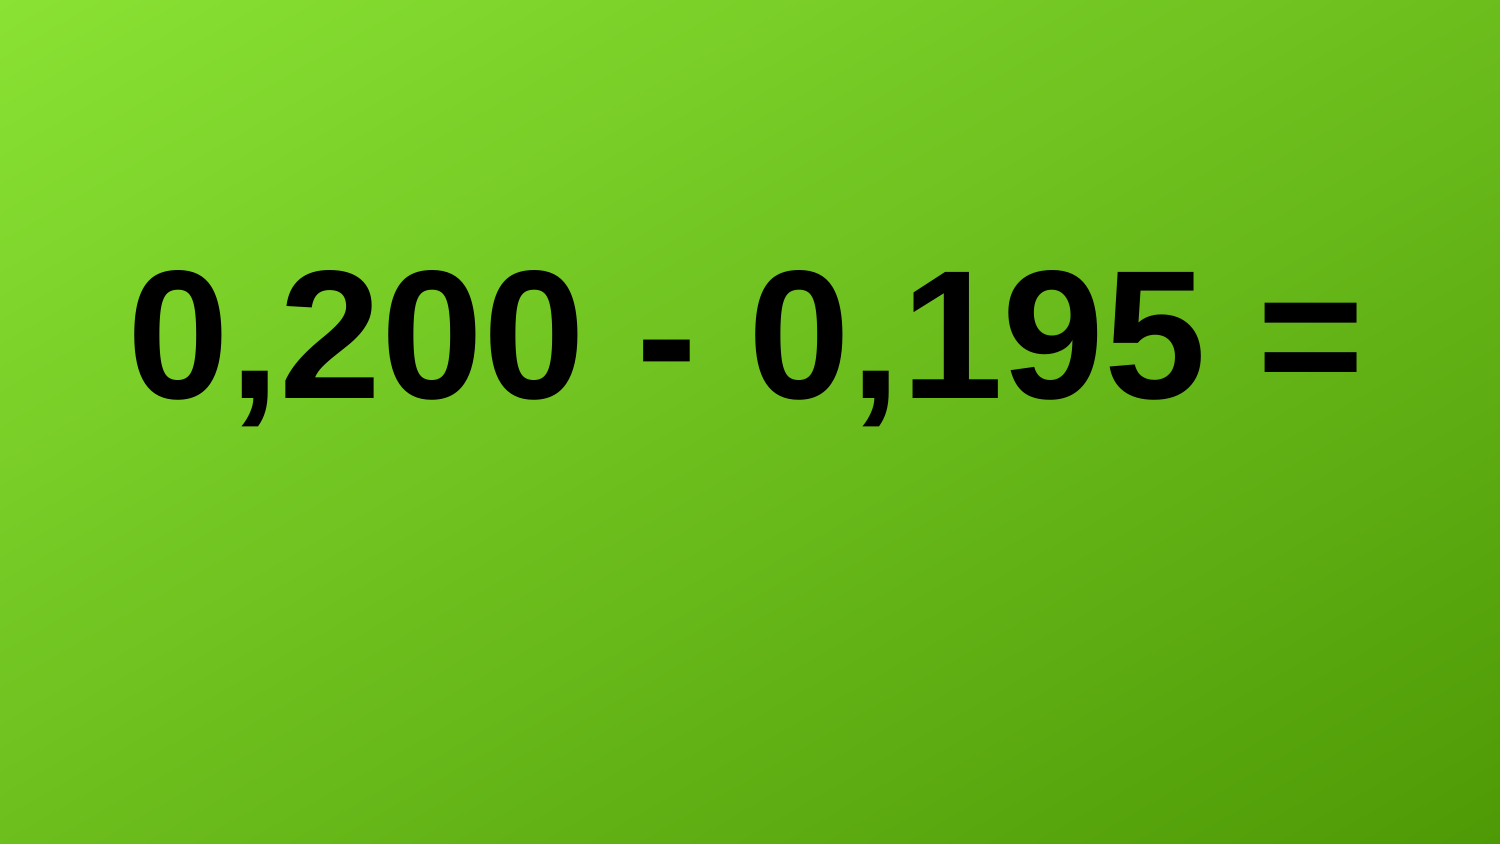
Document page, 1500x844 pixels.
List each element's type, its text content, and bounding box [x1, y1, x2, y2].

text_box 0,200 - 0,195 = [112, 259, 1388, 450]
